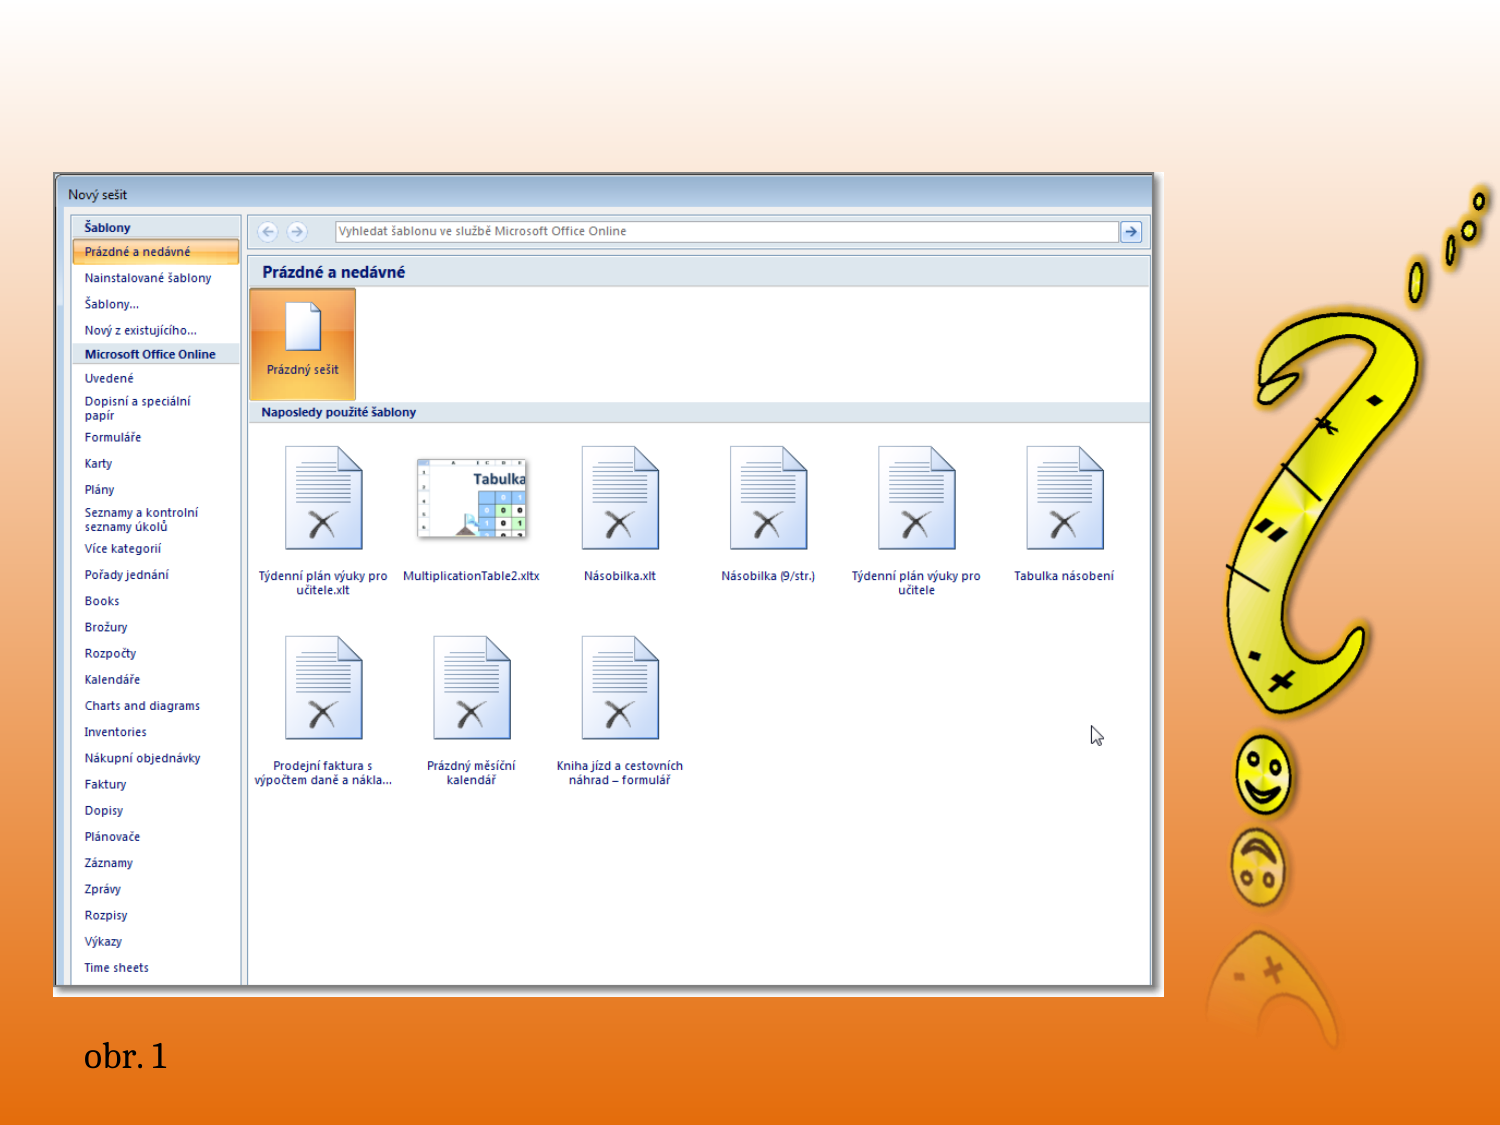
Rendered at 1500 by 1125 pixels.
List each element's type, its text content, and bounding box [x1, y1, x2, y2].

picture [53, 172, 1164, 997]
text_box obr. 1 [69, 1023, 181, 1084]
picture [1171, 160, 1500, 1125]
